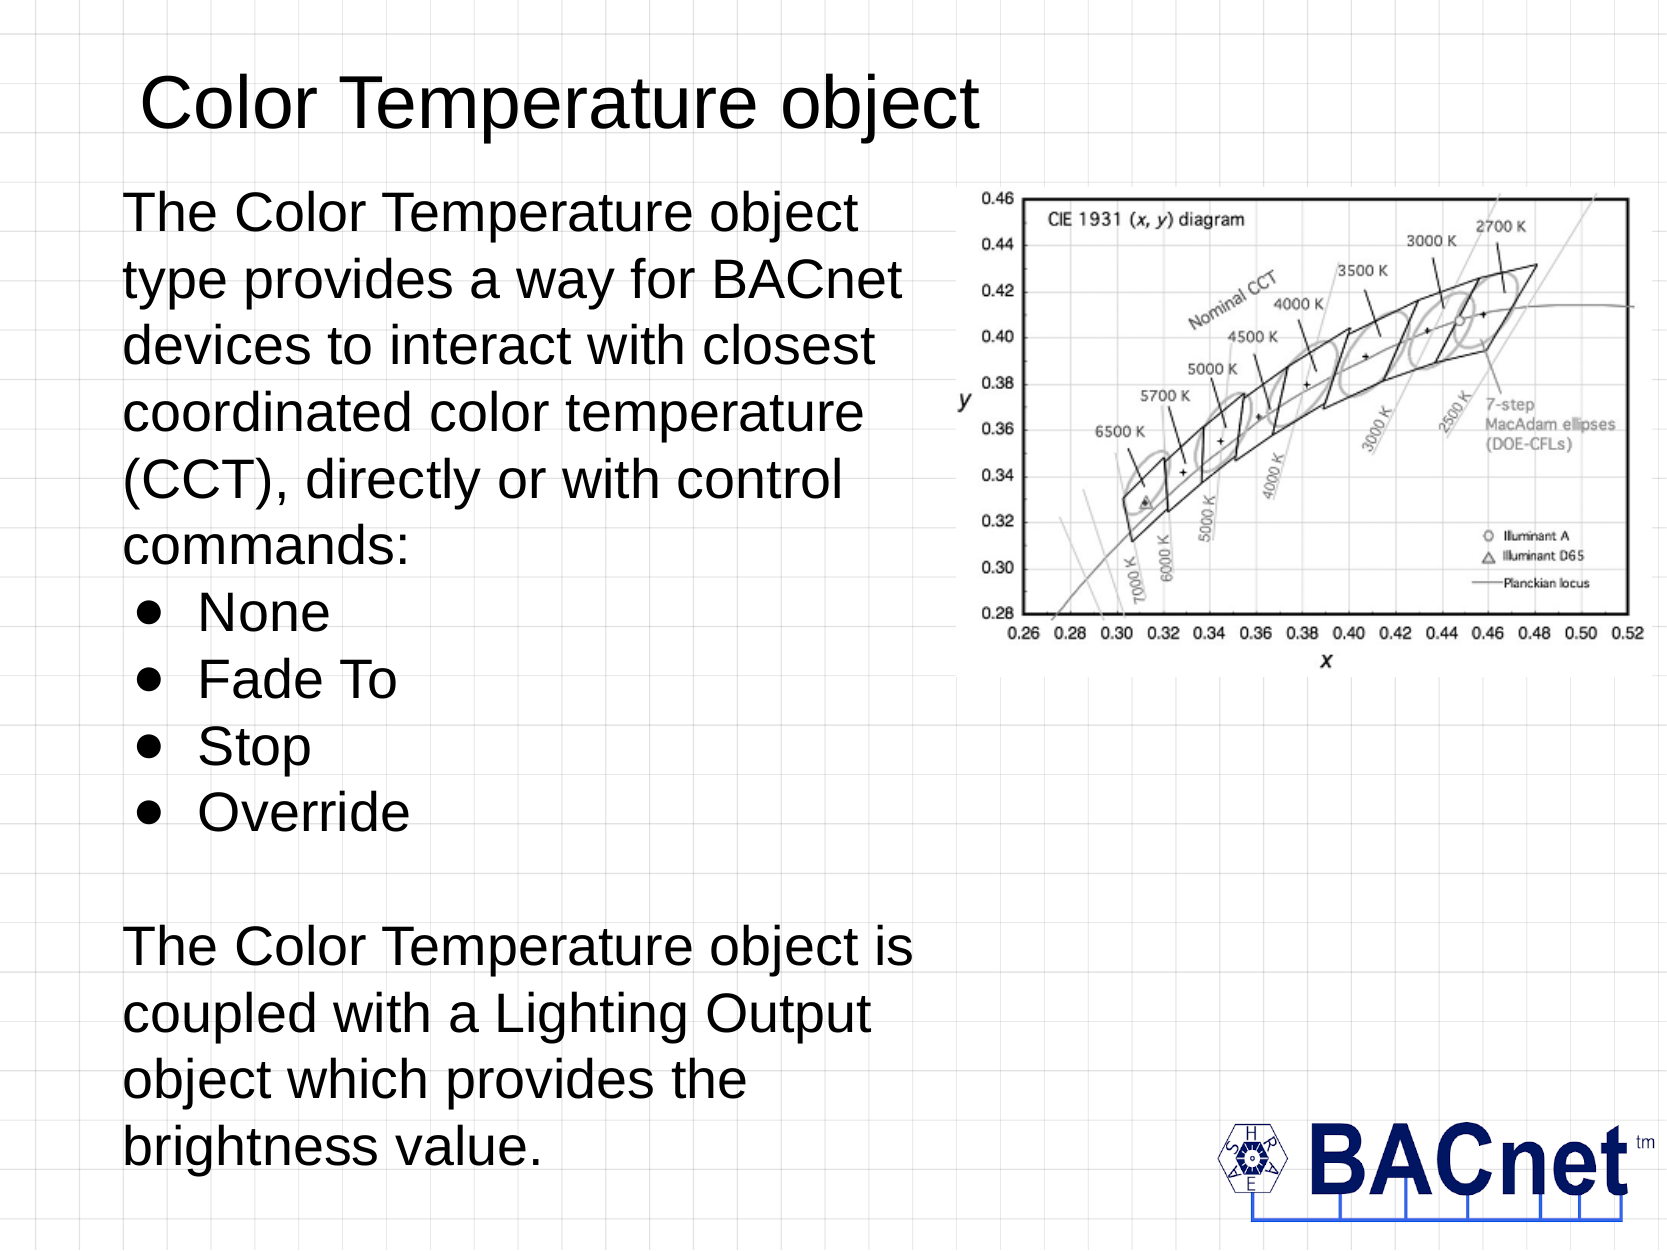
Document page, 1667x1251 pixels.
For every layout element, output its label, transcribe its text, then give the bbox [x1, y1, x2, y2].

title Color Temperature object [133, 47, 1630, 170]
list The Color Temperature object type provides a way for BACnet devices to interact with closest coordinated color temperature (CCT), directly or with control commands: None Fade To Stop Override The Color Temperature object is coupled with a Lighting Output object which provides the brightness value. [116, 169, 957, 1196]
picture [0, 0, 1667, 1250]
